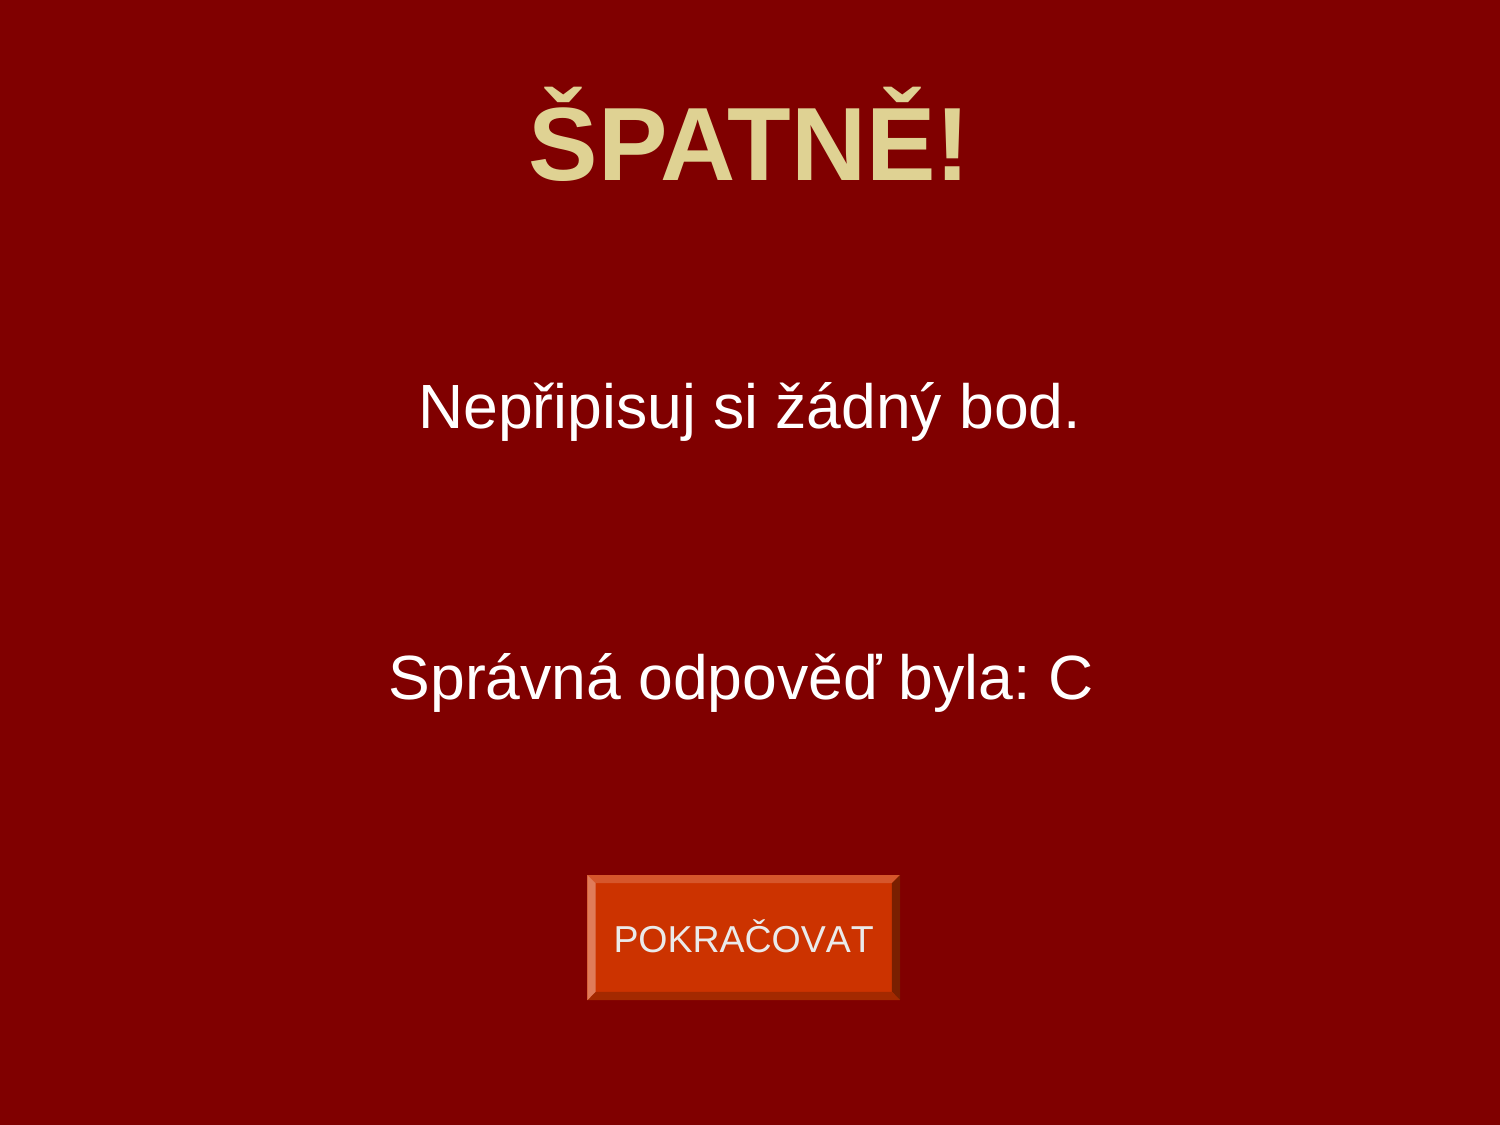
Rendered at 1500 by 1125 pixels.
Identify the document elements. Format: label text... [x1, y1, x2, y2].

list Nepřipisuj si žádný bod. Správná odpověď byla: C [24, 262, 1476, 1006]
title ŠPATNĚ! [75, 45, 1426, 233]
text_box POKRAČOVAT [596, 884, 891, 991]
